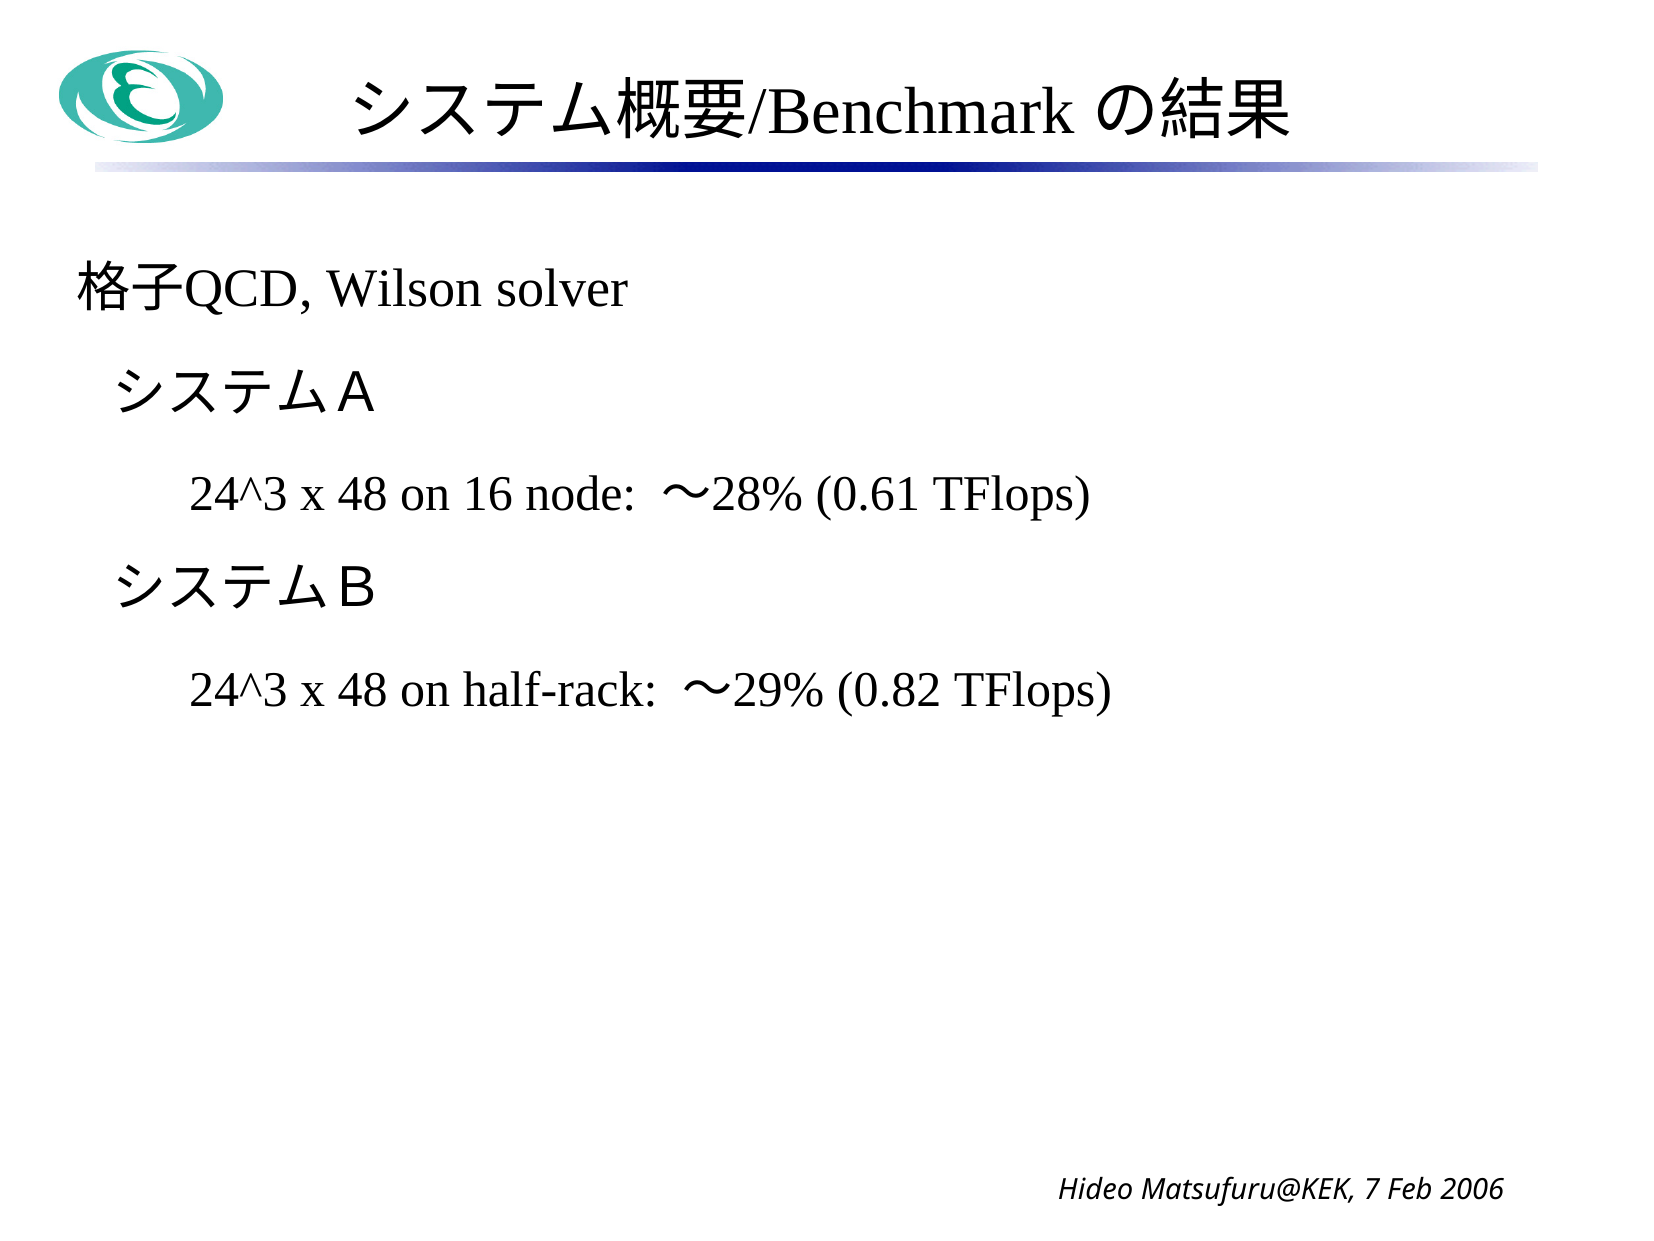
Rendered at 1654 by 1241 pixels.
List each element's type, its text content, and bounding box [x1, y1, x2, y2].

title システム概要/Benchmark の結果 [190, 54, 1451, 162]
picture [52, 41, 230, 152]
list システムＡ 24^3 x 48 on 16 node: 〜28% (0.61 TFlops) システムＢ 24^3 x 48 on half-rack: 〜29% (0.82 TFlops) [94, 353, 1595, 1018]
text_box 格子QCD, Wilson solver [76, 248, 630, 318]
picture [95, 162, 1538, 172]
